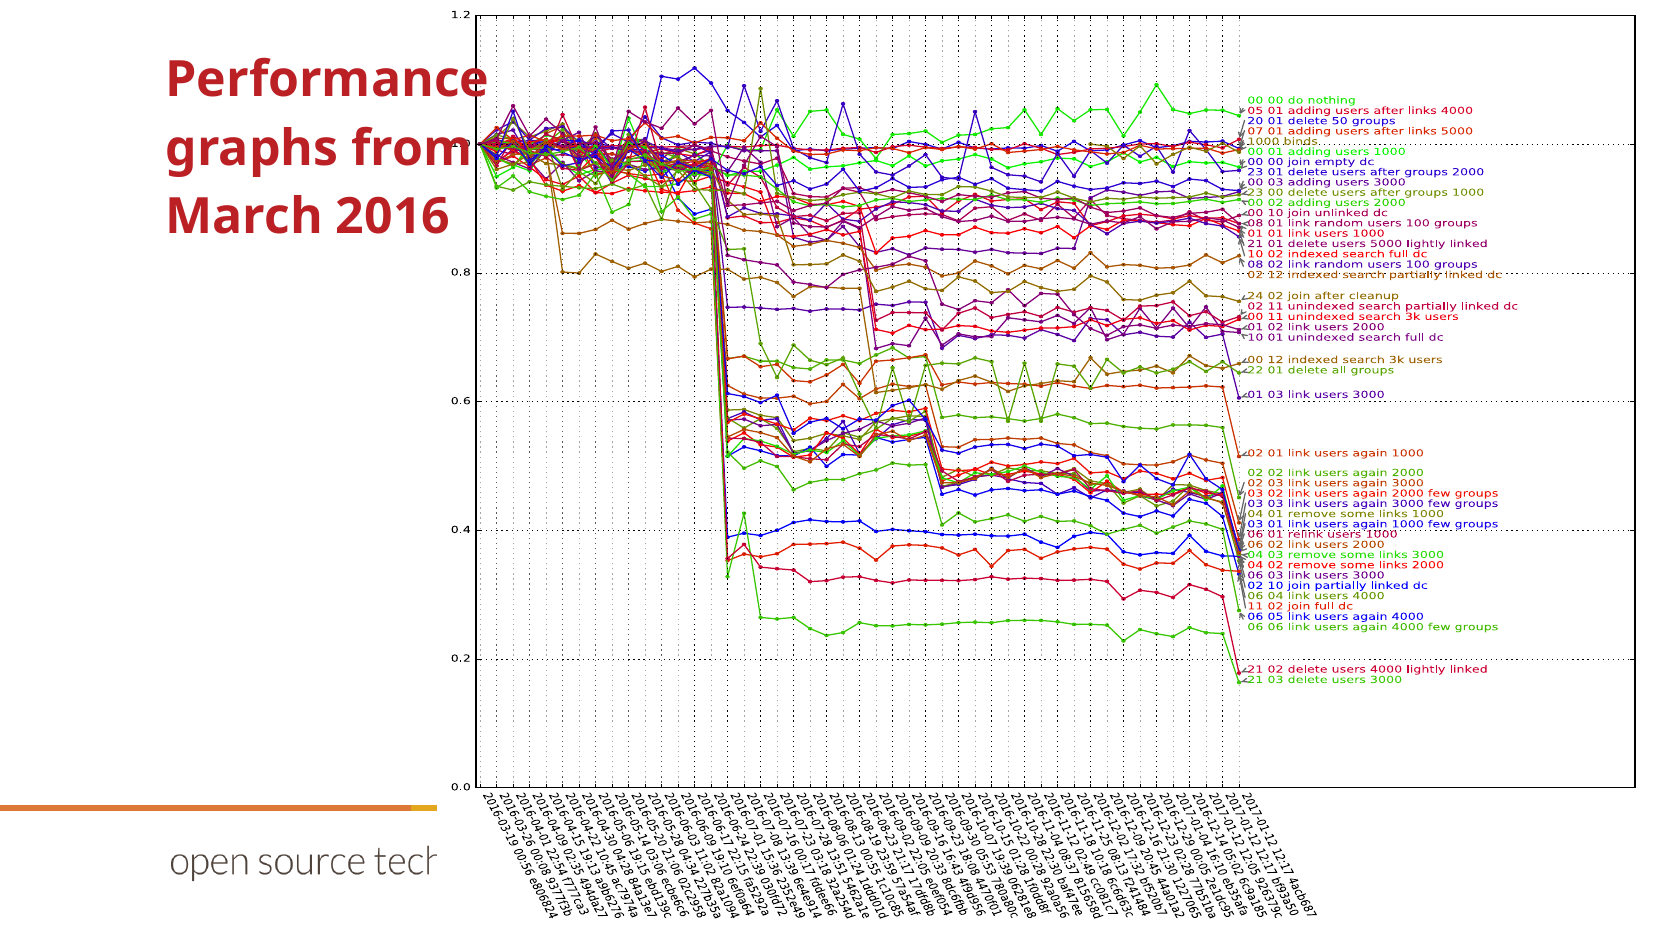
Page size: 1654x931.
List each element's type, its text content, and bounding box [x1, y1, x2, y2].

title Performance graphs from March 2016 [165, 25, 1489, 266]
picture [0, 0, 1648, 931]
